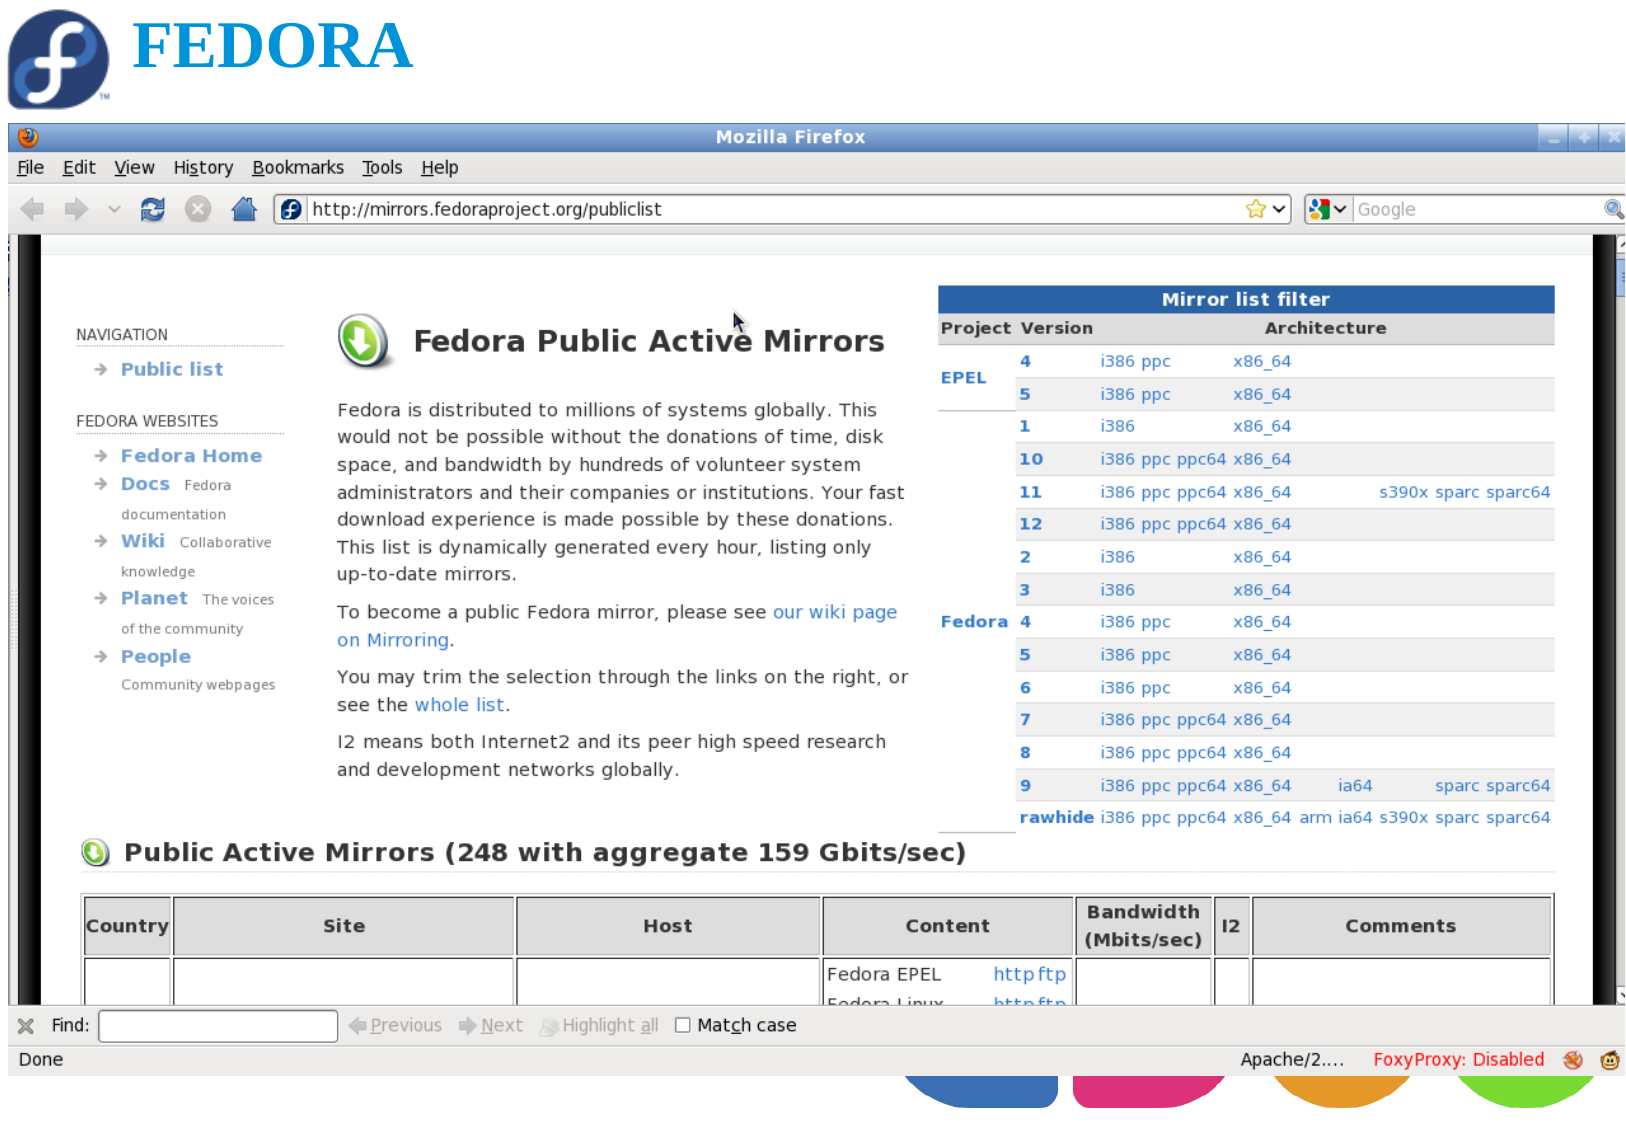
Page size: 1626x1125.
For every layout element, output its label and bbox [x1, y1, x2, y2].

picture [5, 5, 113, 113]
picture [8, 123, 1626, 1108]
